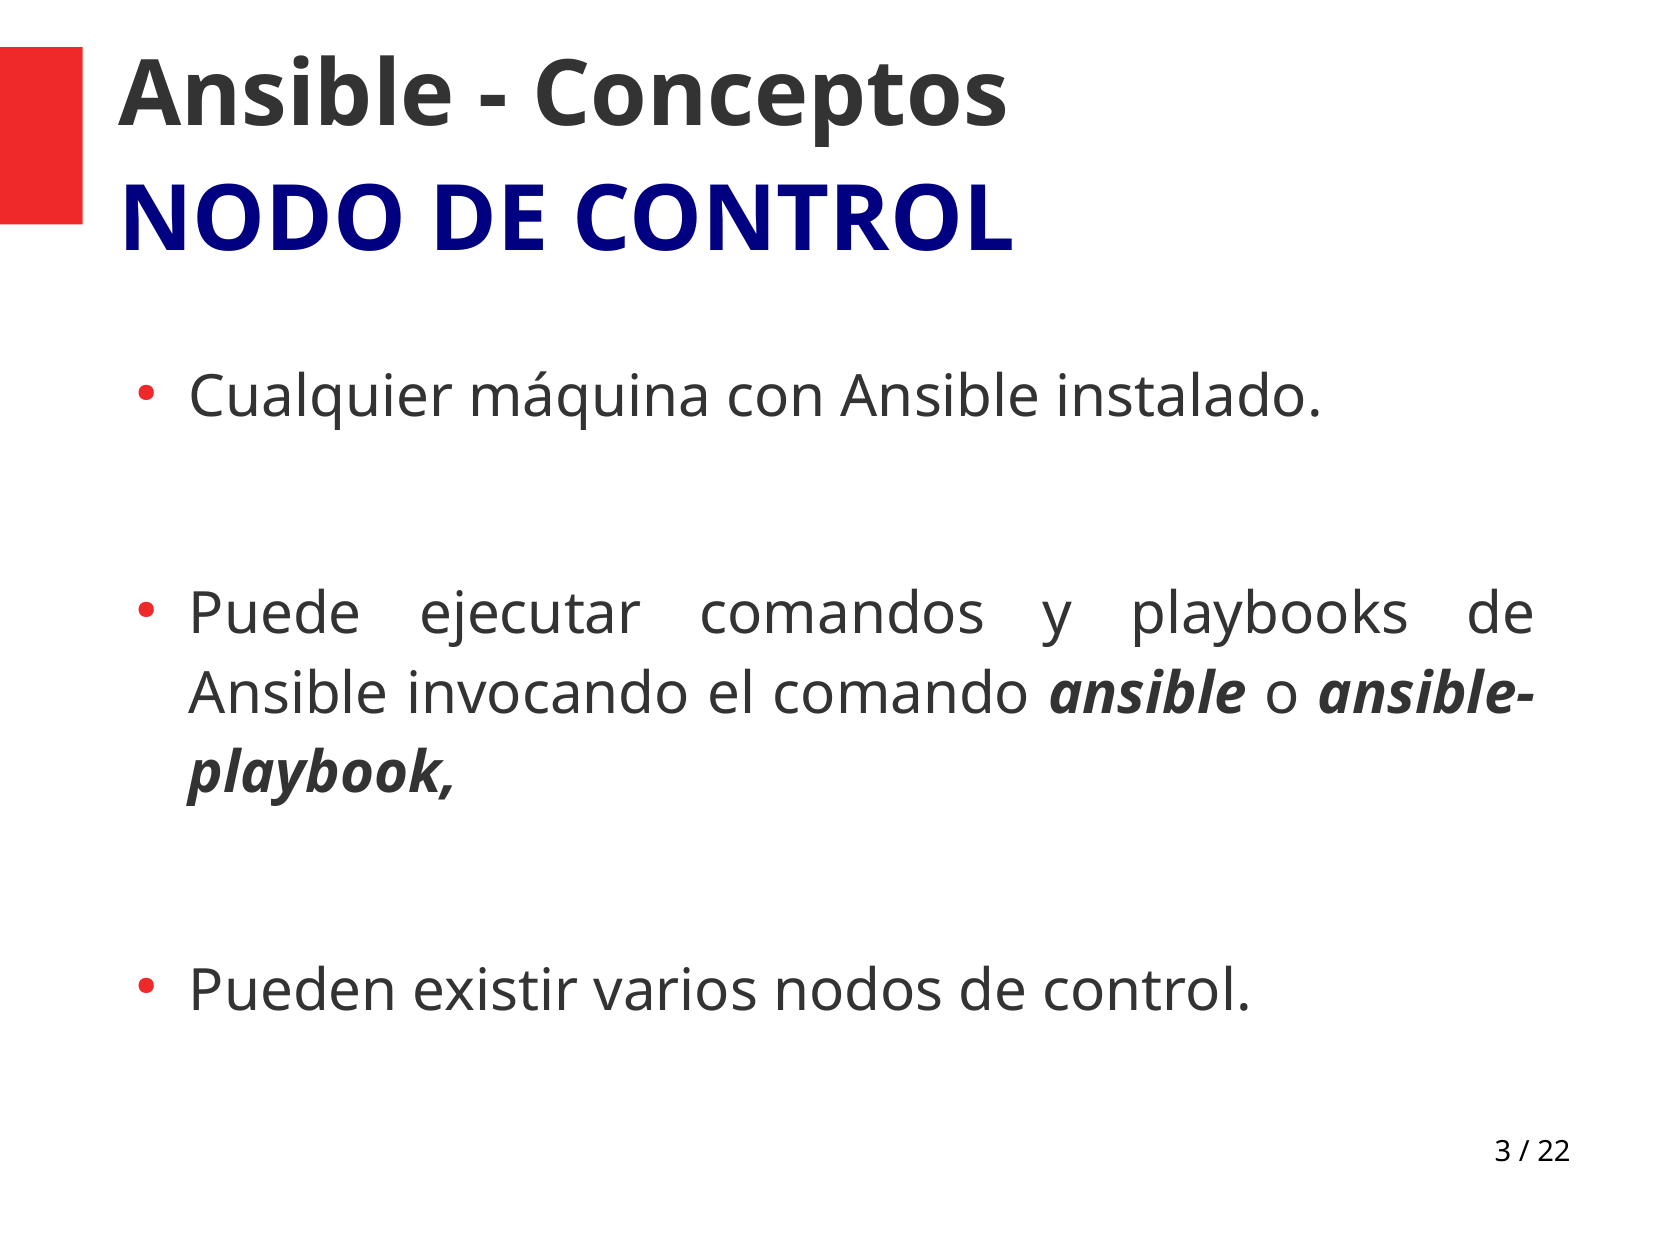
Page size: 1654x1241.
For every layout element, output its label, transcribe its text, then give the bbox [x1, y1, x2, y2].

title Ansible - Conceptos NODO DE CONTROL [118, 45, 1571, 260]
list Cualquier máquina con Ansible instalado. Puede ejecutar comandos y playbooks de Ansible invocando el comando ansible o ansible-playbook, Pueden existir varios nodos de control. [118, 354, 1536, 1074]
